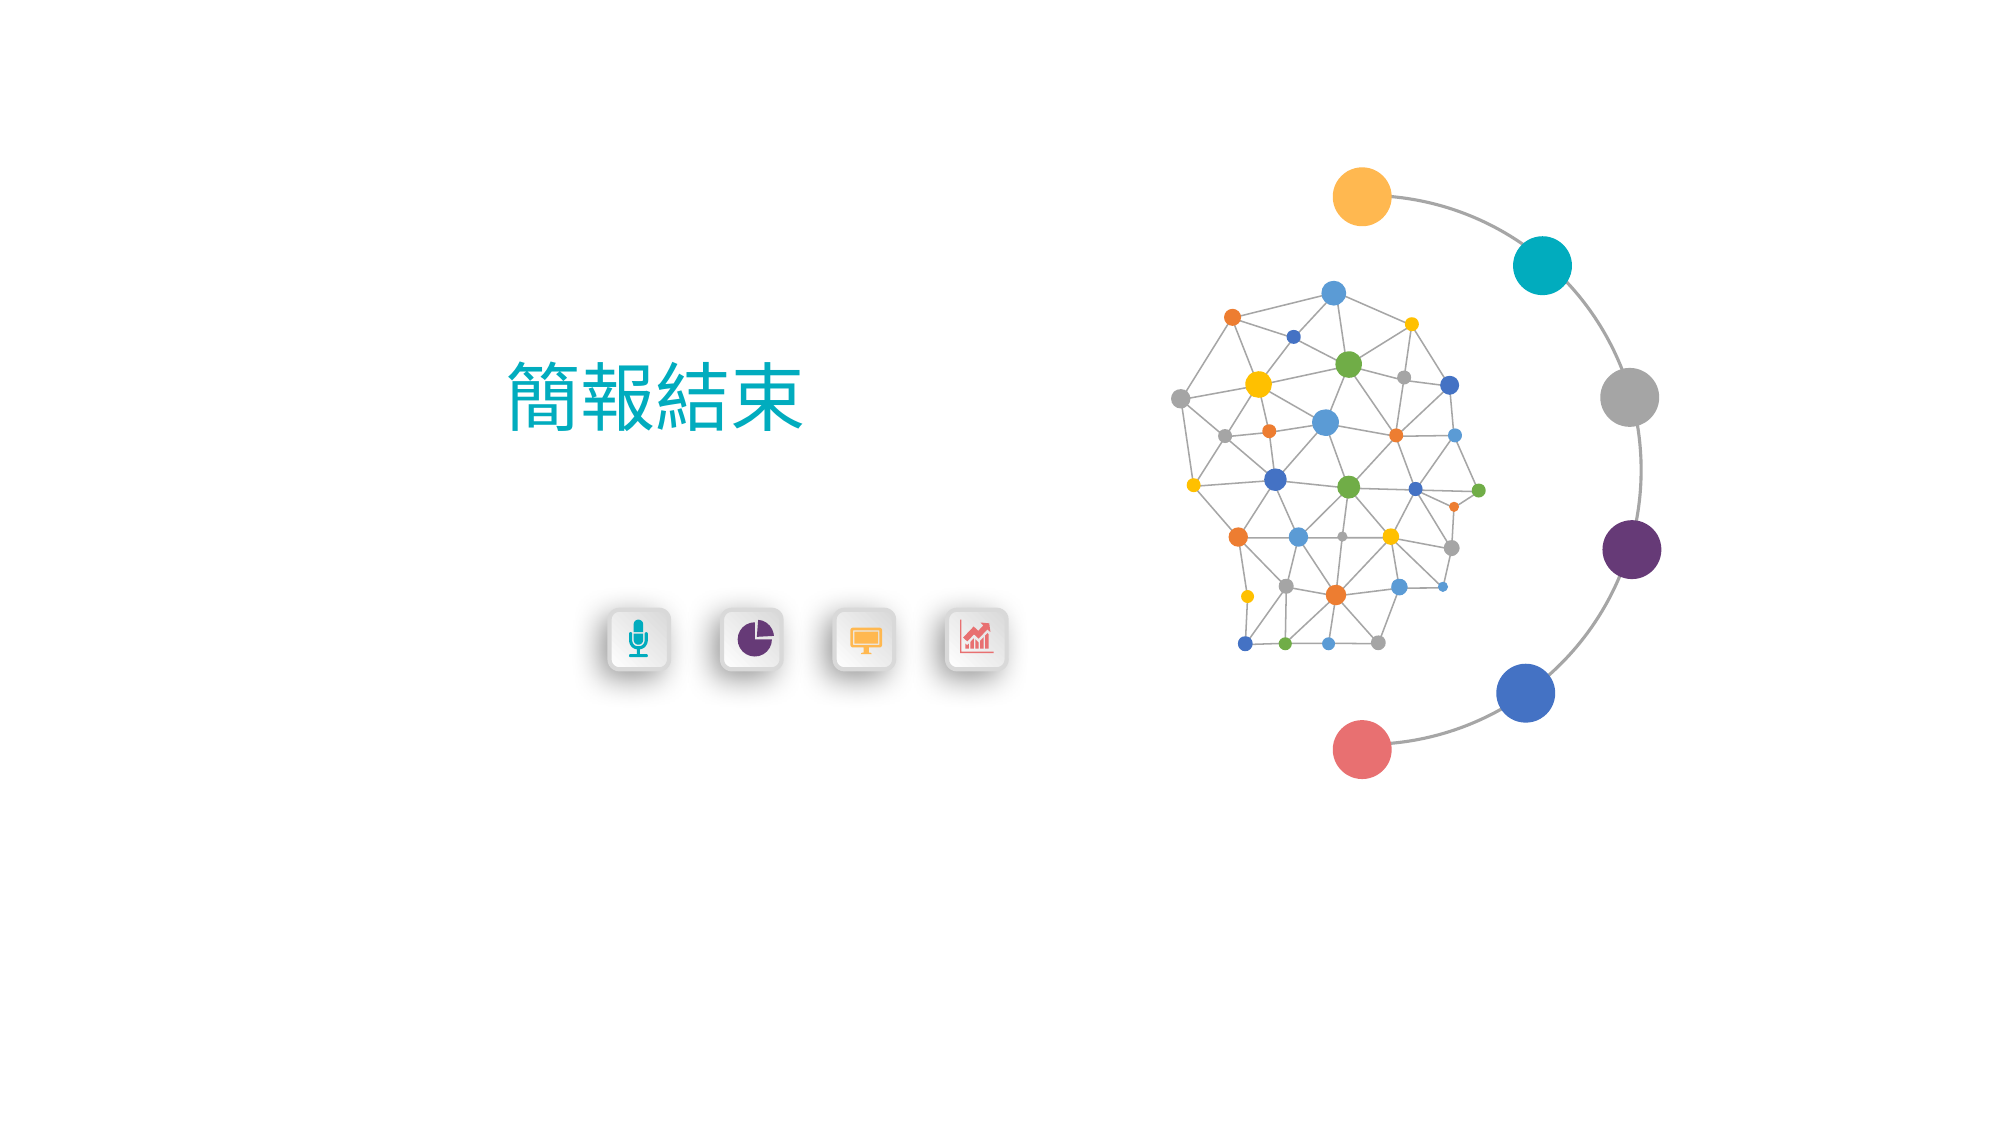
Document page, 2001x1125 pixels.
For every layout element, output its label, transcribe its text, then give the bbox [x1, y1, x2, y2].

text_box [1322, 637, 1336, 651]
text_box [1443, 540, 1460, 557]
text_box [1264, 468, 1287, 491]
text_box [1600, 367, 1660, 427]
text_box [1278, 637, 1292, 651]
text_box [1391, 578, 1408, 596]
text_box [1312, 409, 1339, 436]
text_box [1370, 635, 1386, 651]
text_box [1321, 280, 1347, 306]
text_box [1332, 720, 1392, 780]
text_box [1513, 236, 1572, 296]
text_box [1278, 578, 1294, 594]
text_box [947, 609, 1007, 670]
text_box [1286, 329, 1301, 344]
text_box [722, 609, 782, 670]
text_box [1186, 478, 1201, 493]
text_box [1245, 371, 1272, 398]
text_box [1332, 167, 1392, 227]
text_box [1496, 663, 1556, 723]
text_box [1448, 428, 1462, 443]
text_box [1602, 520, 1662, 580]
text_box [1241, 590, 1255, 604]
text_box [1325, 584, 1347, 606]
text_box [609, 609, 670, 670]
text_box [1224, 308, 1242, 326]
text_box [1218, 429, 1233, 444]
text_box [1337, 531, 1348, 542]
text_box [1237, 636, 1253, 652]
text_box [1171, 389, 1191, 409]
text_box [1449, 501, 1460, 513]
text_box [1437, 581, 1449, 592]
text_box [1335, 351, 1362, 378]
text_box [1288, 527, 1309, 547]
text_box [1440, 375, 1460, 395]
text_box [1404, 317, 1419, 332]
text_box [1337, 475, 1361, 499]
text_box [1471, 483, 1486, 498]
text_box [1382, 528, 1400, 545]
text_box [1262, 424, 1277, 439]
text_box [1228, 527, 1248, 547]
text_box [1397, 370, 1412, 385]
text_box [1389, 428, 1404, 443]
text_box [834, 609, 895, 670]
text_box [1408, 481, 1423, 497]
text_box 簡報結束 [490, 298, 1094, 449]
